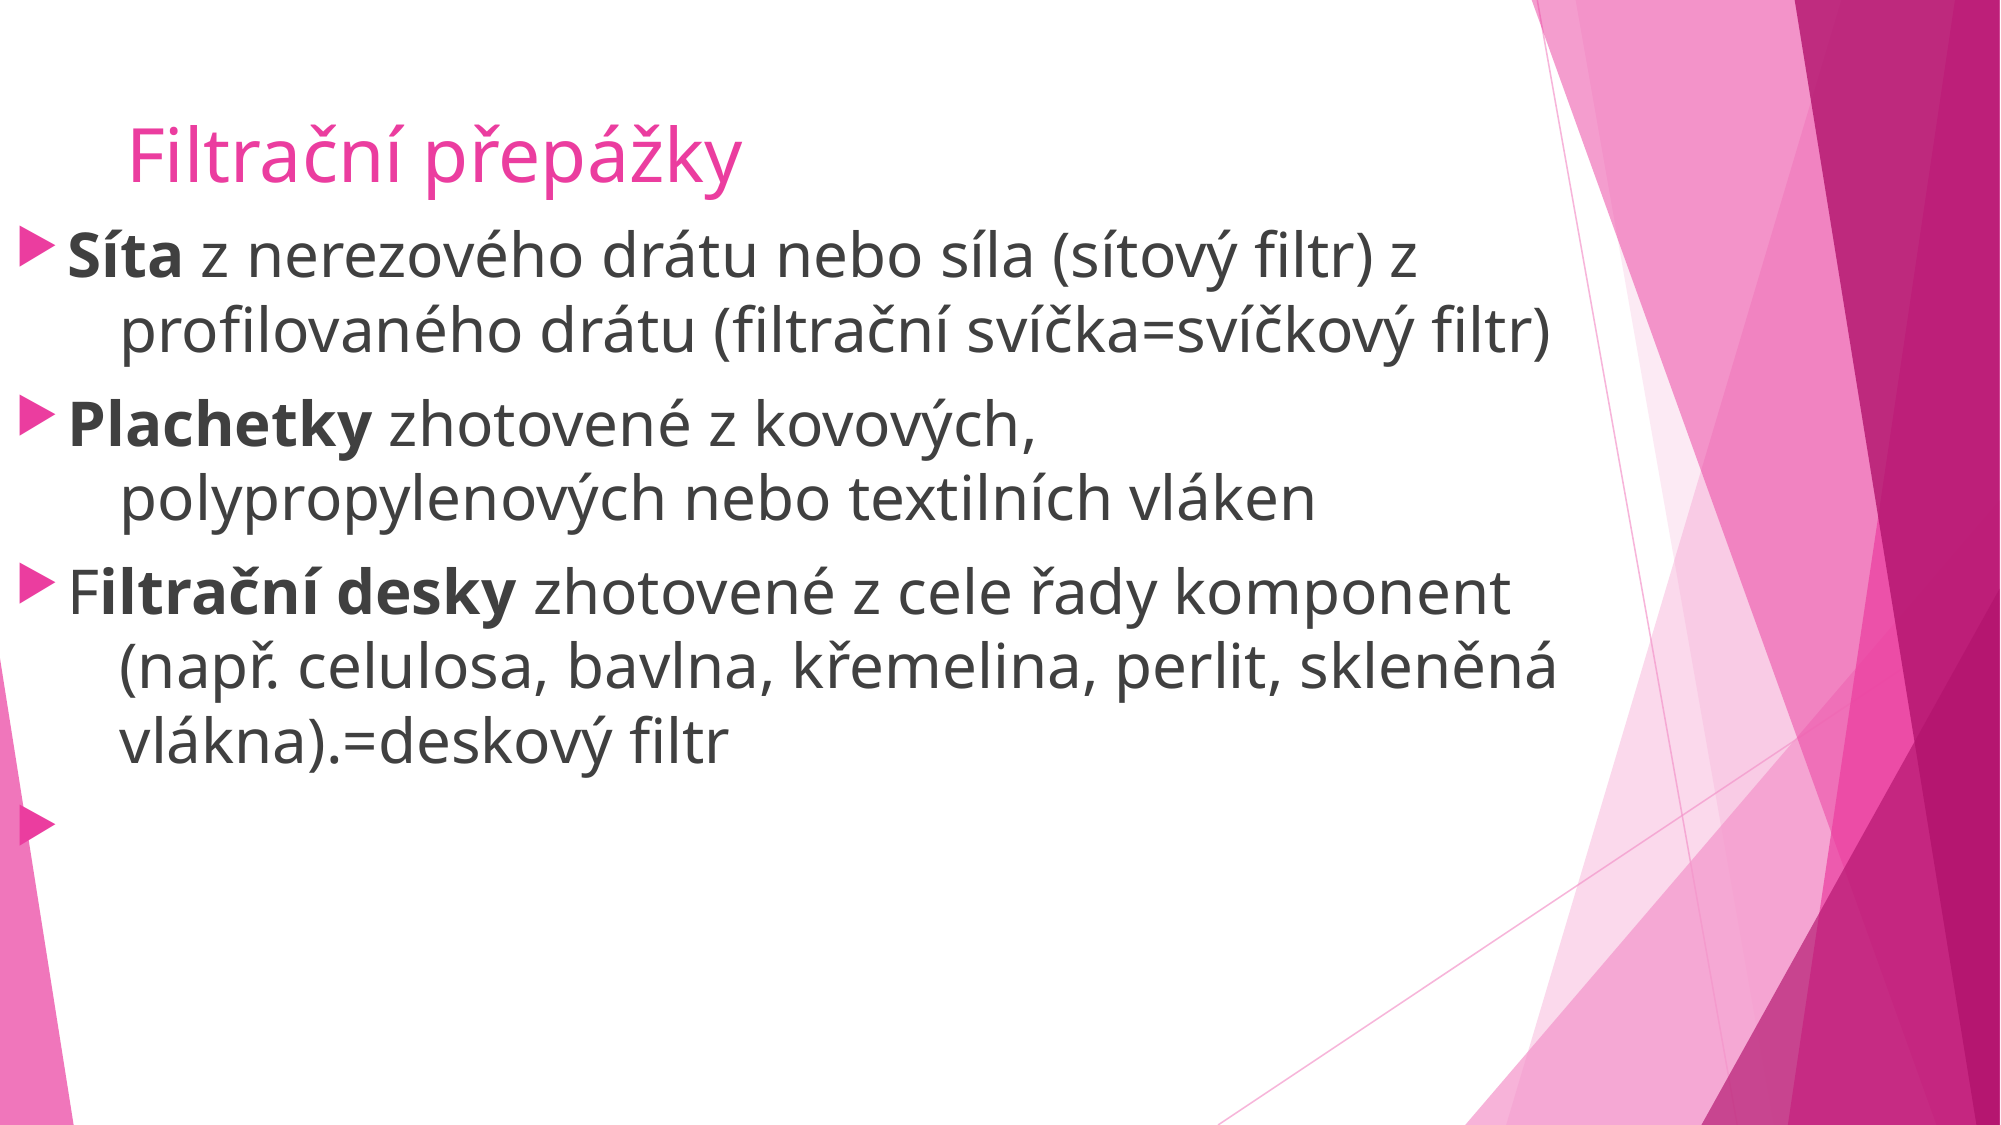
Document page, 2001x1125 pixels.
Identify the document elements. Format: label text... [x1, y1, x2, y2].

title Filtrační přepážky [111, 99, 1522, 208]
list Síta z nerezového drátu nebo síla (sítový filtr) z profilovaného drátu (filtrační svíčka=svíčkový filtr) Plachetky zhotovené z kovových, polypropylenových nebo textilních vláken Filtrační desky zhotovené z cele řady komponent (např. celulosa, bavlna, křemelina, perlit, skleněná vlákna).=deskový filtr [0, 208, 1581, 845]
